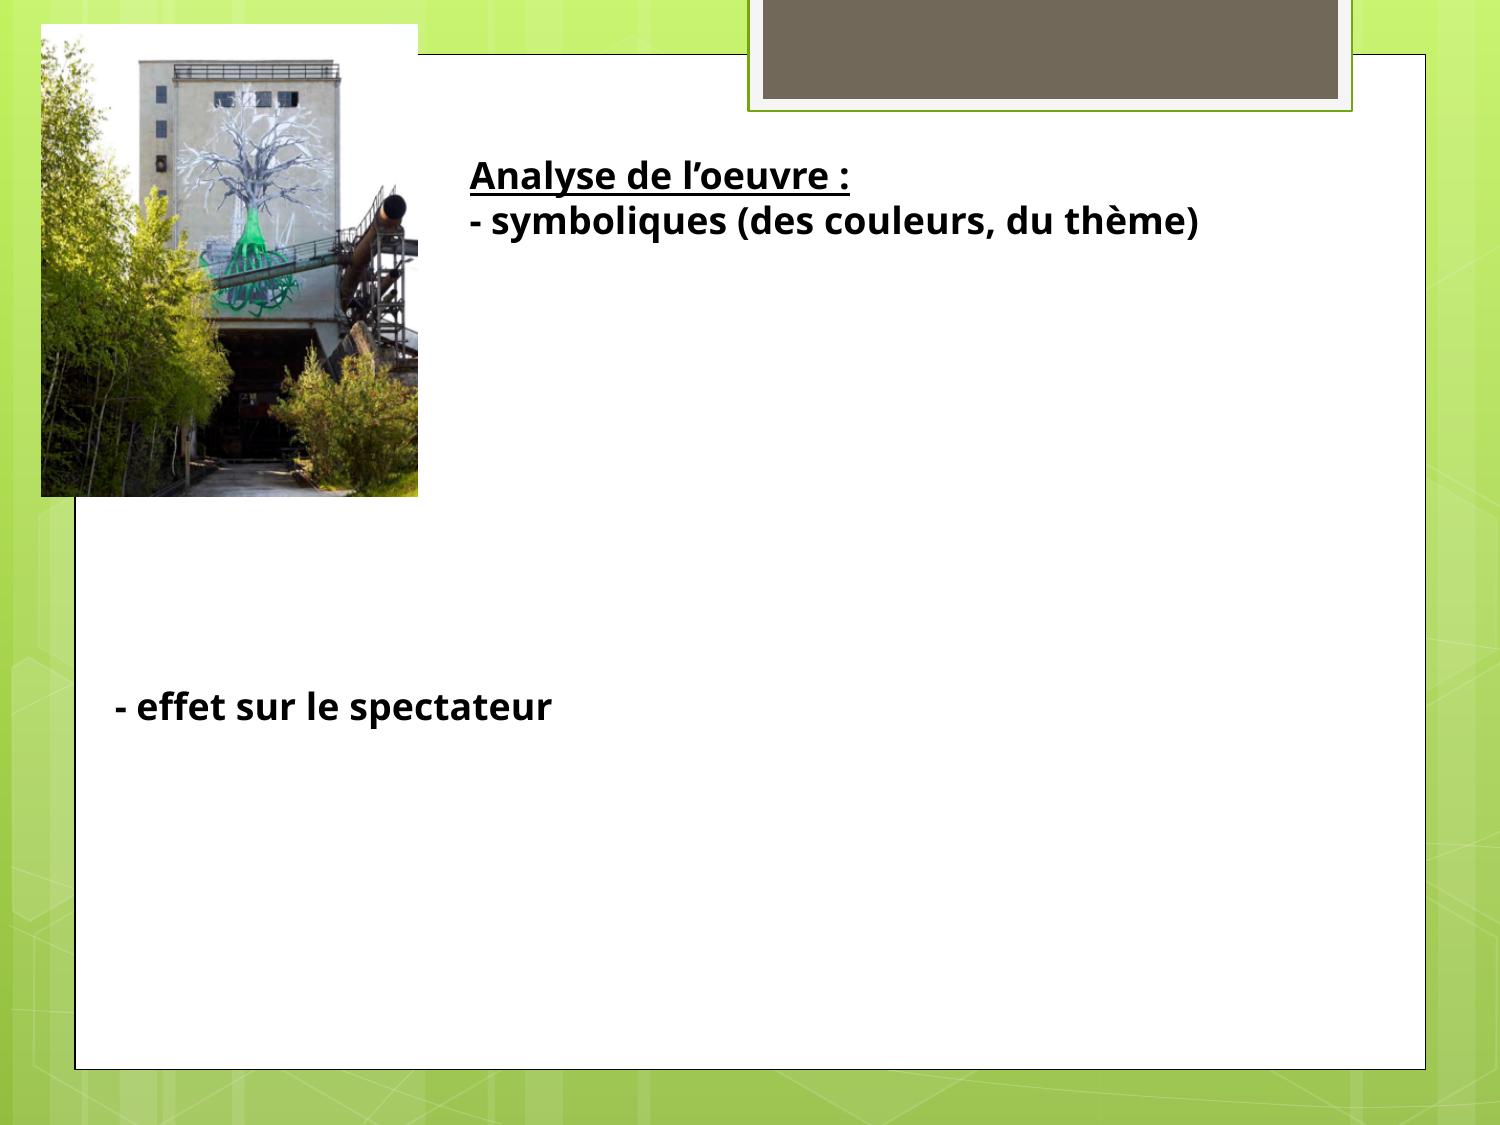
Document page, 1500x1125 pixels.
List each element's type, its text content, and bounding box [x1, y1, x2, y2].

picture [41, 24, 418, 497]
text_box - effet sur le spectateur [99, 675, 1500, 737]
text_box Analyse de l’oeuvre : - symboliques (des couleurs, du thème) [455, 145, 1500, 250]
